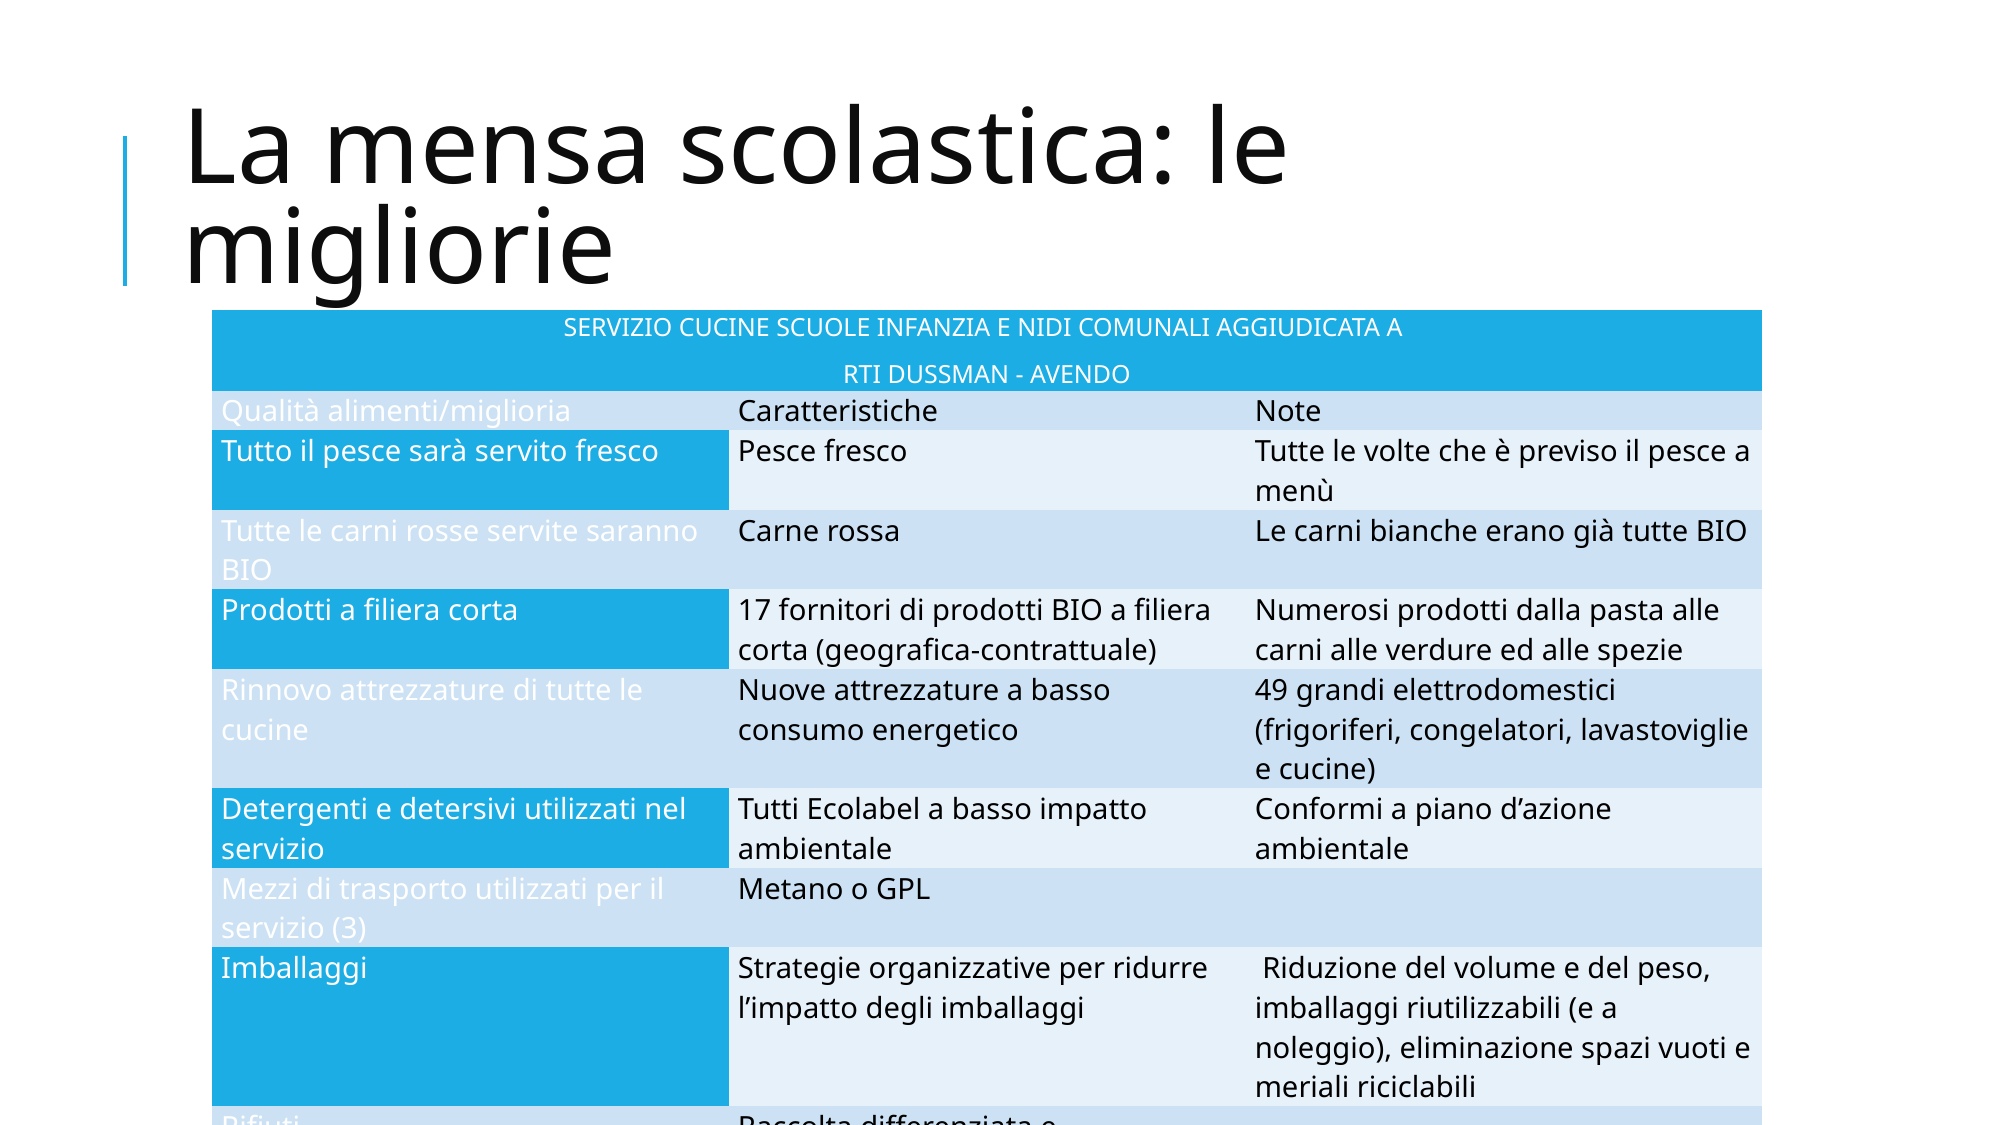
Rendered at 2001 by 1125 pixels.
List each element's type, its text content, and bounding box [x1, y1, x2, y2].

table_cell 17 fornitori di prodotti BIO a filiera corta (geografica-contrattuale) [729, 589, 1245, 669]
table_cell Imballaggi [212, 947, 729, 1106]
table_cell Metano o GPL [729, 868, 1245, 947]
table_cell [1245, 868, 1762, 947]
table_cell Tutti Ecolabel a basso impatto ambientale [729, 788, 1245, 868]
table_cell Caratteristiche [729, 391, 1245, 430]
table_cell Qualità alimenti/miglioria [212, 391, 729, 430]
table_cell Numerosi prodotti dalla pasta alle carni alle verdure ed alle spezie [1245, 589, 1762, 669]
table_cell Riduzione del volume e del peso, imballaggi riutilizzabili (e a noleggio), eliminazione spazi vuoti e meriali riciclabili [1245, 947, 1762, 1106]
table_cell Le carni bianche erano già tutte BIO [1245, 510, 1762, 589]
table_cell Prodotti a filiera corta [212, 589, 729, 669]
table_cell Conformi a piano d’azione ambientale [1245, 788, 1762, 868]
table_cell Rinnovo attrezzature di tutte le cucine [212, 669, 729, 788]
title La mensa scolastica: le migliorie [168, 96, 1763, 342]
table_cell Tutte le volte che è previso il pesce a menù [1245, 430, 1762, 510]
table_cell Nuove attrezzature a basso consumo energetico [729, 669, 1245, 788]
table_header SERVIZIO CUCINE SCUOLE INFANZIA E NIDI COMUNALI AGGIUDICATA A RTI DUSSMAN - AVENDO [212, 310, 1762, 391]
table_cell Tutte le carni rosse servite saranno BIO [212, 510, 729, 589]
table_cell Pesce fresco [729, 430, 1245, 510]
table_cell [1245, 1106, 1762, 1125]
table_cell Detergenti e detersivi utilizzati nel servizio [212, 788, 729, 868]
table_cell Tutto il pesce sarà servito fresco [212, 430, 729, 510]
table_cell Carne rossa [729, 510, 1245, 589]
table_cell Rifiuti [212, 1106, 729, 1125]
table_cell 49 grandi elettrodomestici (frigoriferi, congelatori, lavastoviglie e cucine) [1245, 669, 1762, 788]
table_cell Note [1245, 391, 1762, 430]
table_cell Raccolta differenziata e compostaggio [729, 1106, 1245, 1125]
table_cell Strategie organizzative per ridurre l’impatto degli imballaggi [729, 947, 1245, 1106]
table_cell Mezzi di trasporto utilizzati per il servizio (3) [212, 868, 729, 947]
